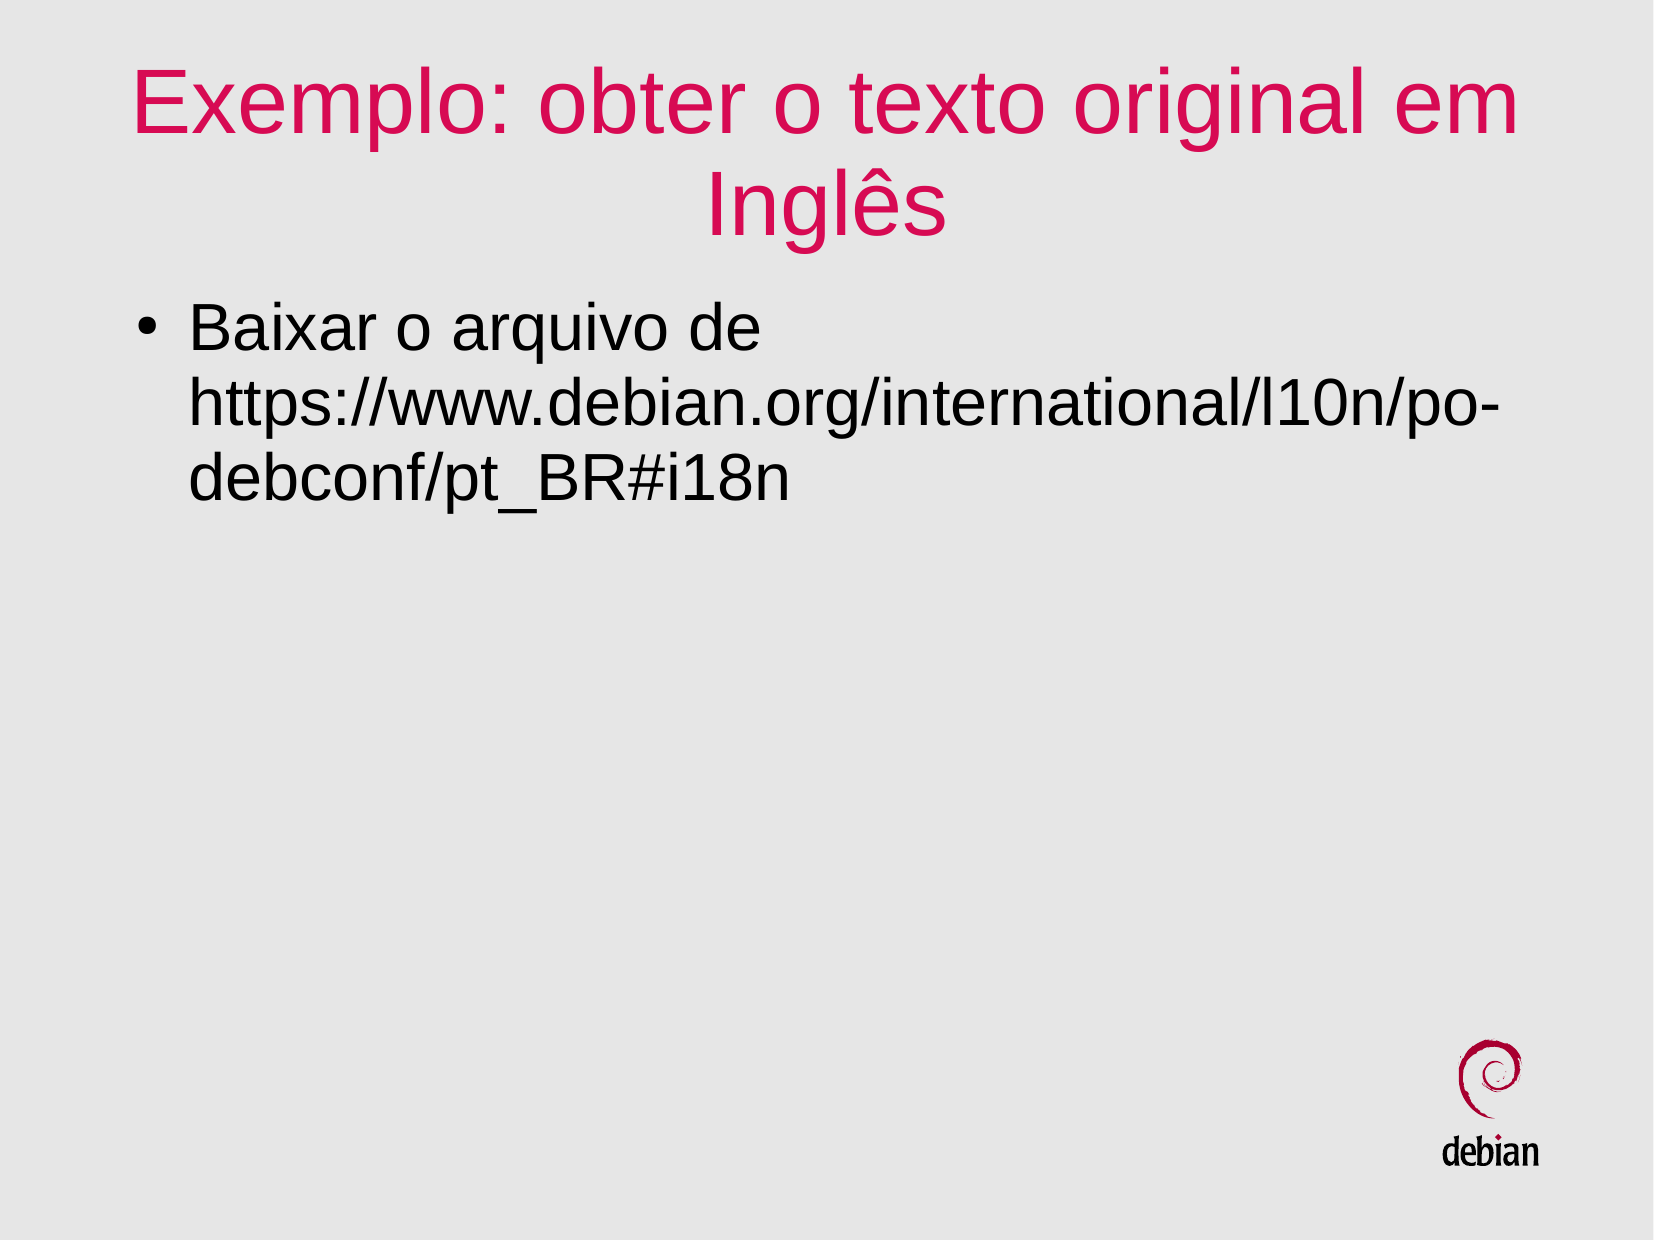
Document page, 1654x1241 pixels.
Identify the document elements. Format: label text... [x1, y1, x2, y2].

list Baixar o arquivo de https://www.debian.org/international/l10n/po-debconf/pt_BR#i18n [82, 290, 1538, 1010]
title Exemplo: obter o texto original em Inglês [82, 49, 1571, 257]
